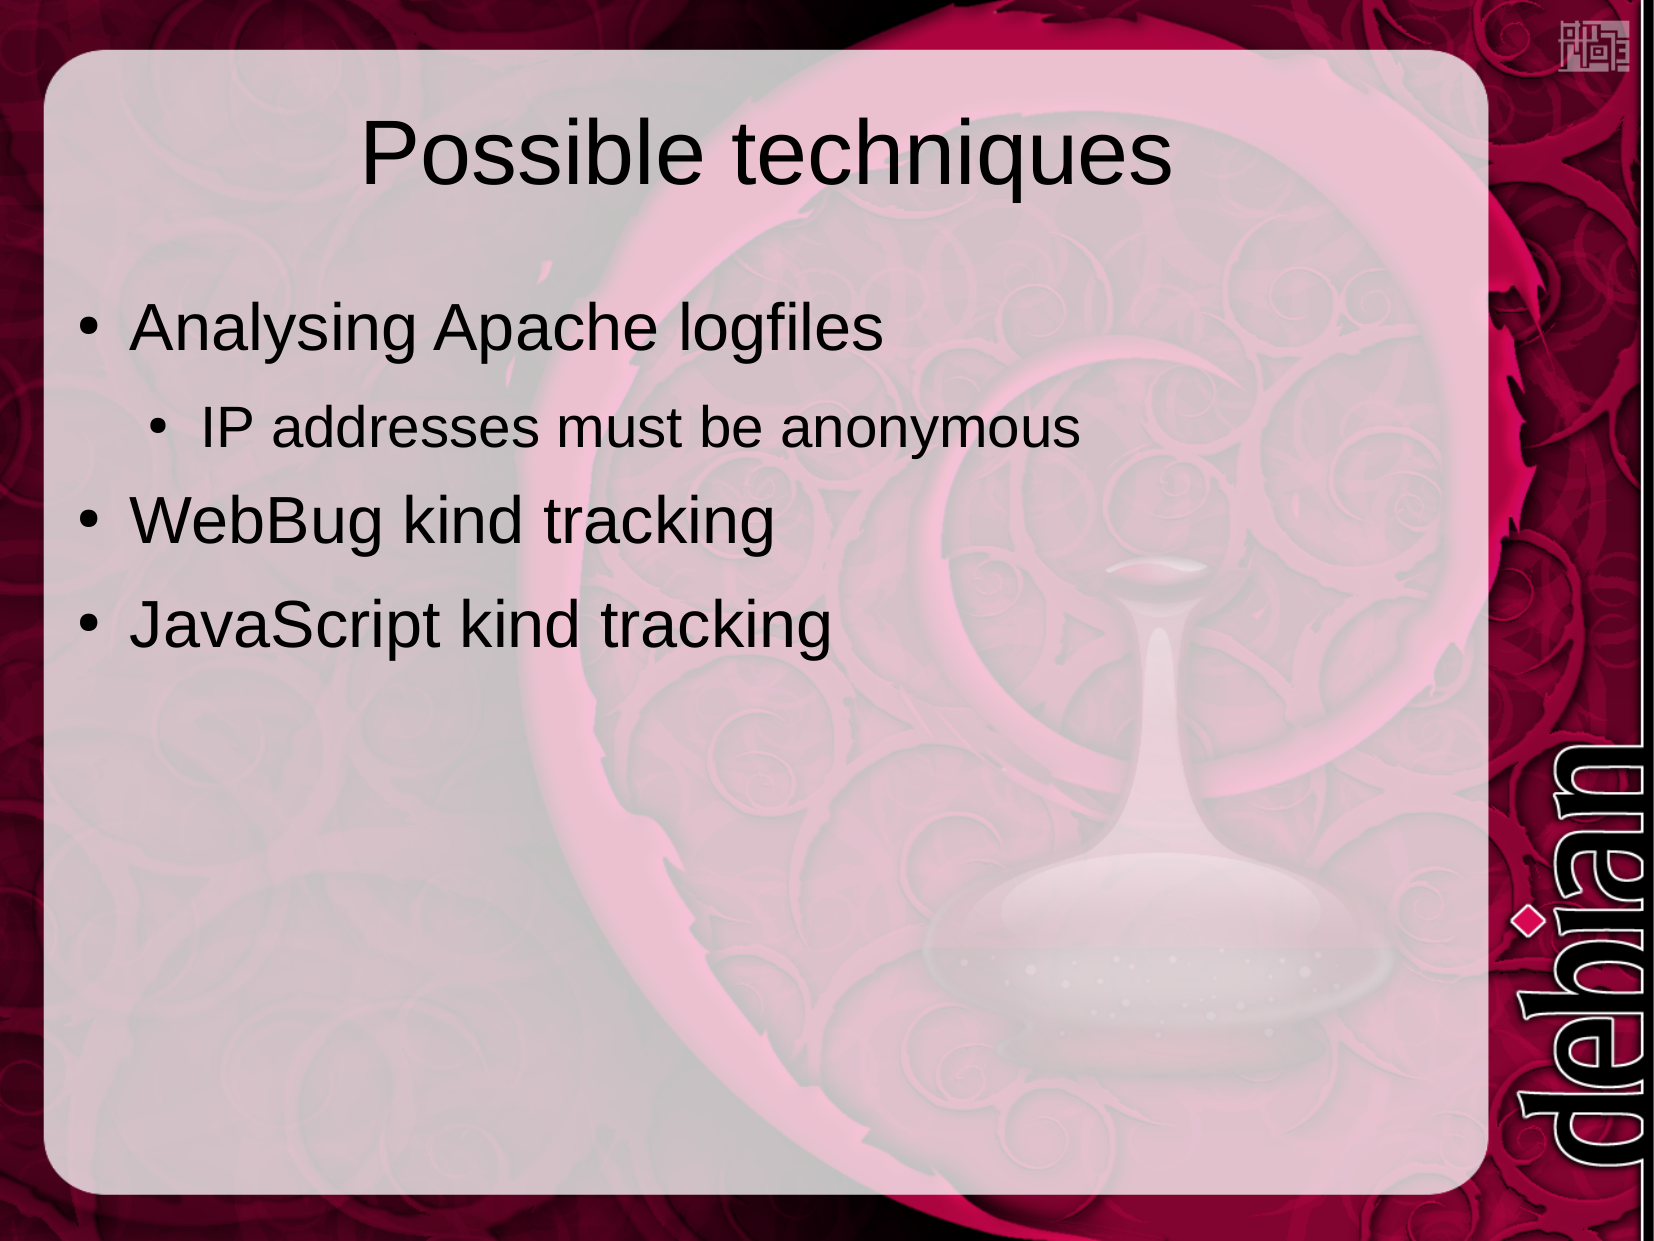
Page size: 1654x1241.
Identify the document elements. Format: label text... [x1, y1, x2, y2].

list Analysing Apache logfiles IP addresses must be anonymous WebBug kind tracking JavaScript kind tracking [59, 290, 1477, 1109]
title Possible techniques [59, 56, 1477, 250]
picture [0, 0, 1654, 1241]
